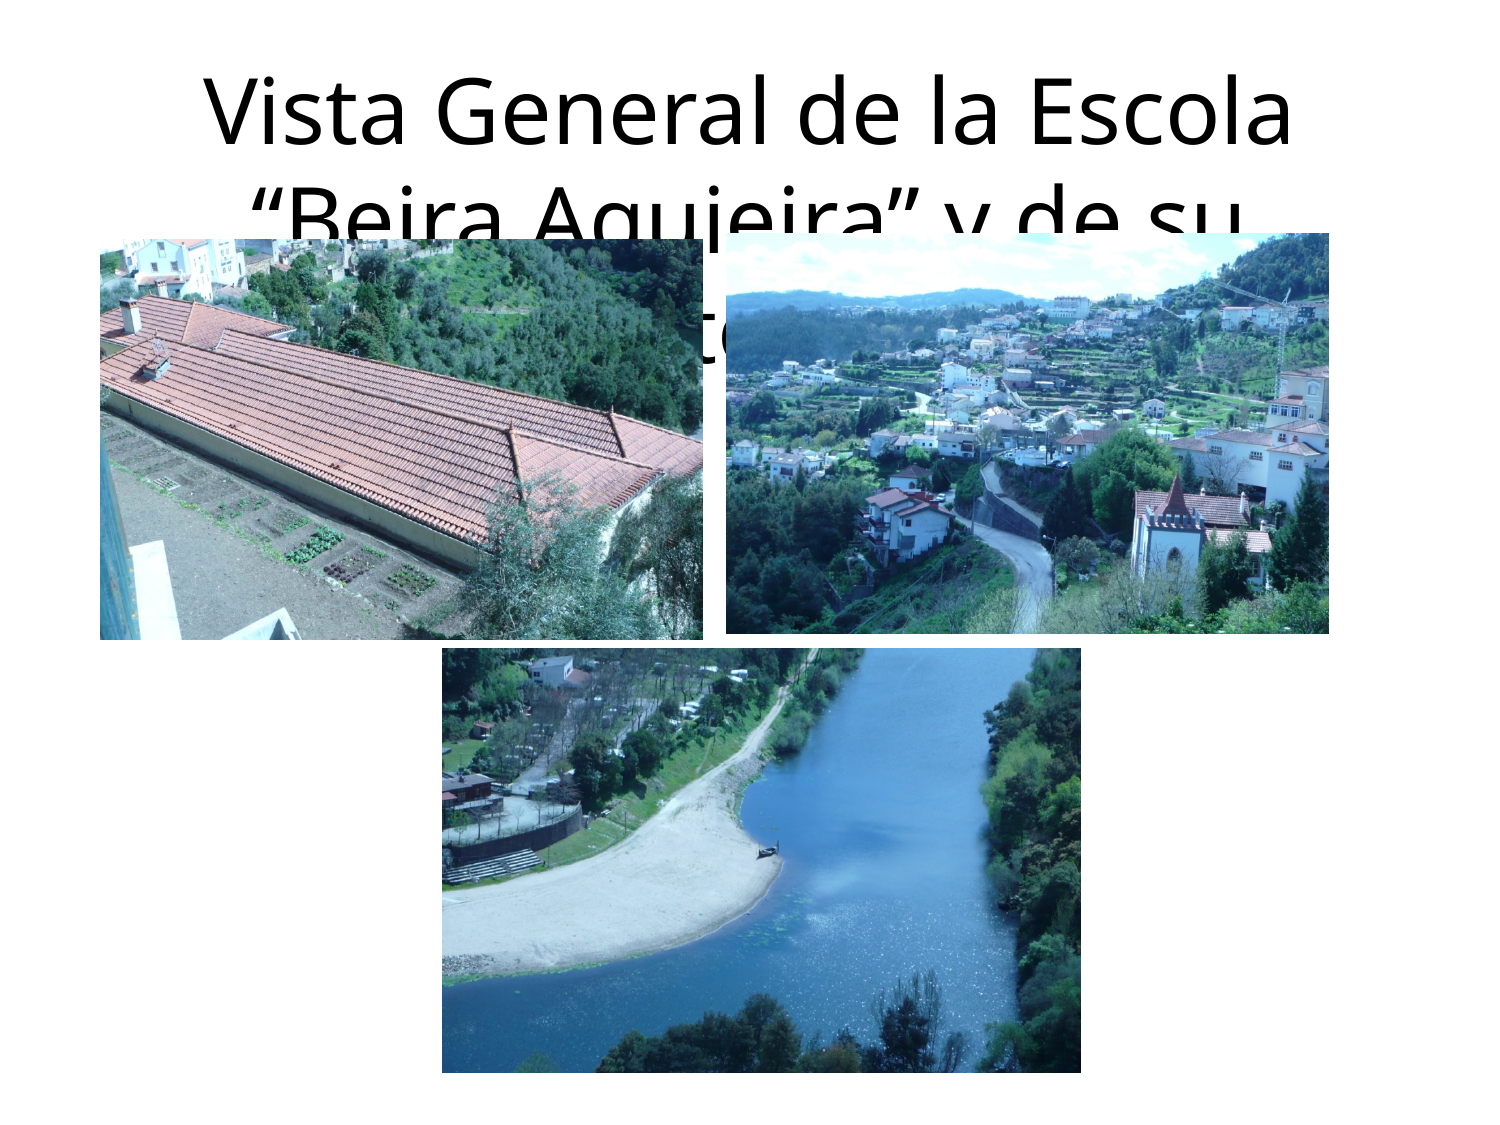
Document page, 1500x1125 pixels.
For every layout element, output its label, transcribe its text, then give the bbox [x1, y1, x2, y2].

picture [100, 239, 703, 640]
picture [726, 233, 1329, 634]
picture [442, 648, 1081, 1073]
title Vista General de la Escola “Beira Aguieira” y de su entorno [75, 45, 1425, 233]
